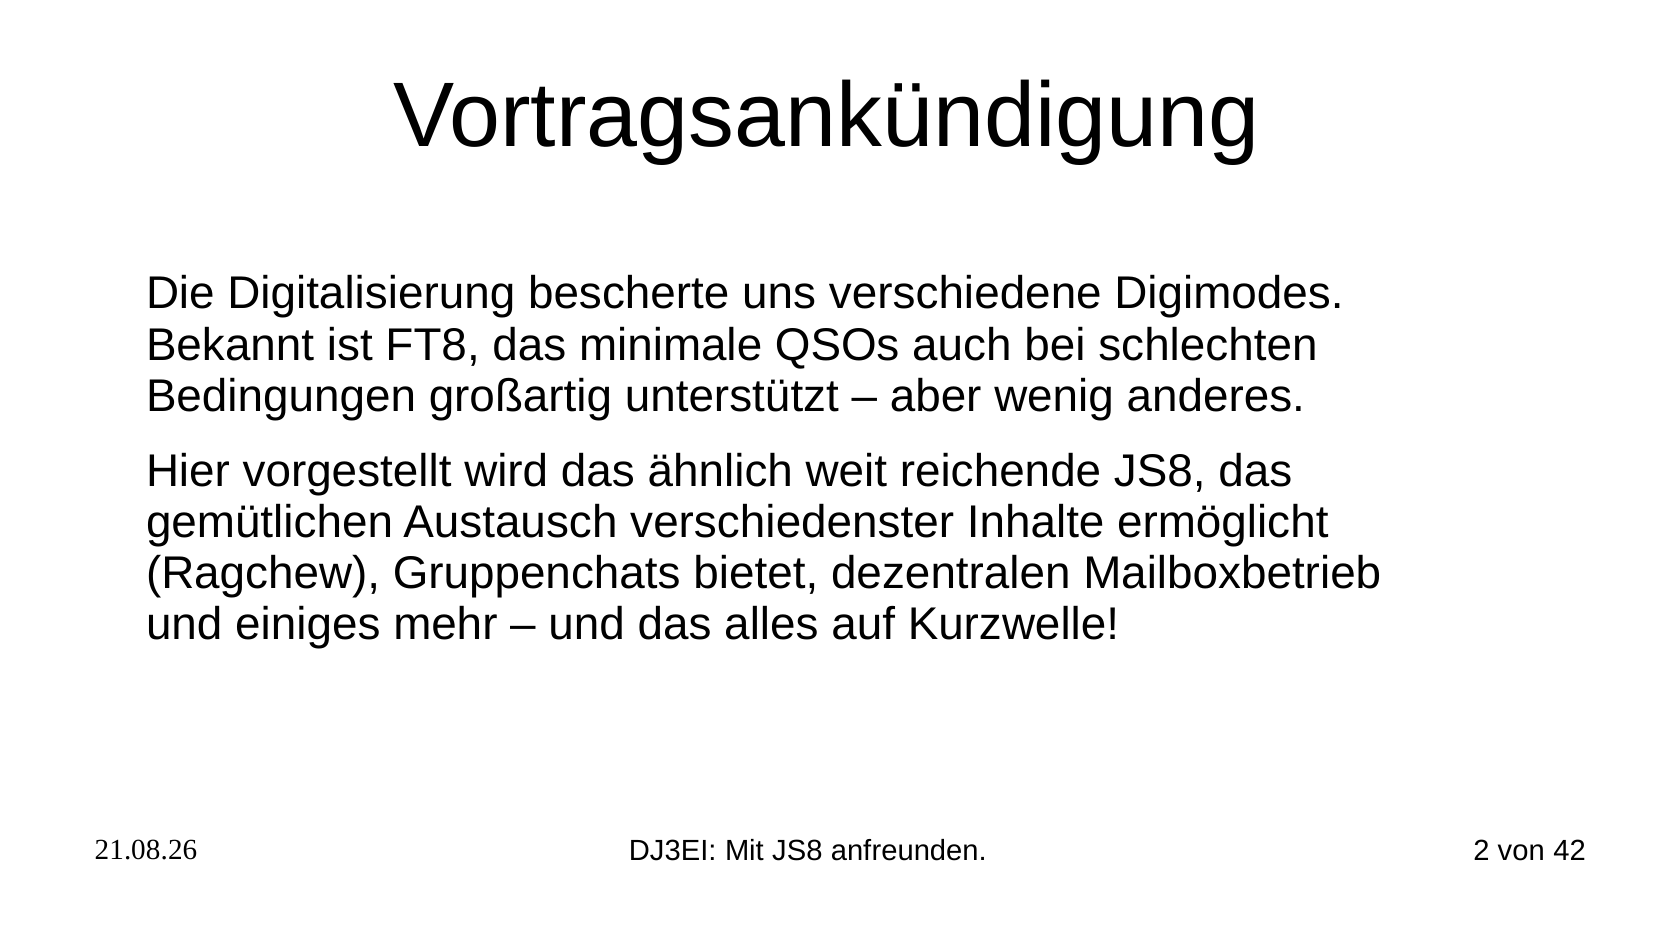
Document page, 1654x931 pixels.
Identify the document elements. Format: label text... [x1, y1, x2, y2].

title Vortragsankündigung [82, 37, 1571, 193]
text_box Die Digitalisierung bescherte uns verschiedene Digimodes. Bekannt ist FT8, das minimale QSOs auch bei schlechten Bedingungen großartig unterstützt – aber wenig anderes. Hier vorgestellt wird das ähnlich weit reichende JS8, das gemütlichen Austausch verschiedenster Inhalte ermöglicht (Ragchew), Gruppenchats bietet, dezentralen Mailboxbetrieb und einiges mehr – und das alles auf Kurzwelle! [131, 259, 1536, 658]
